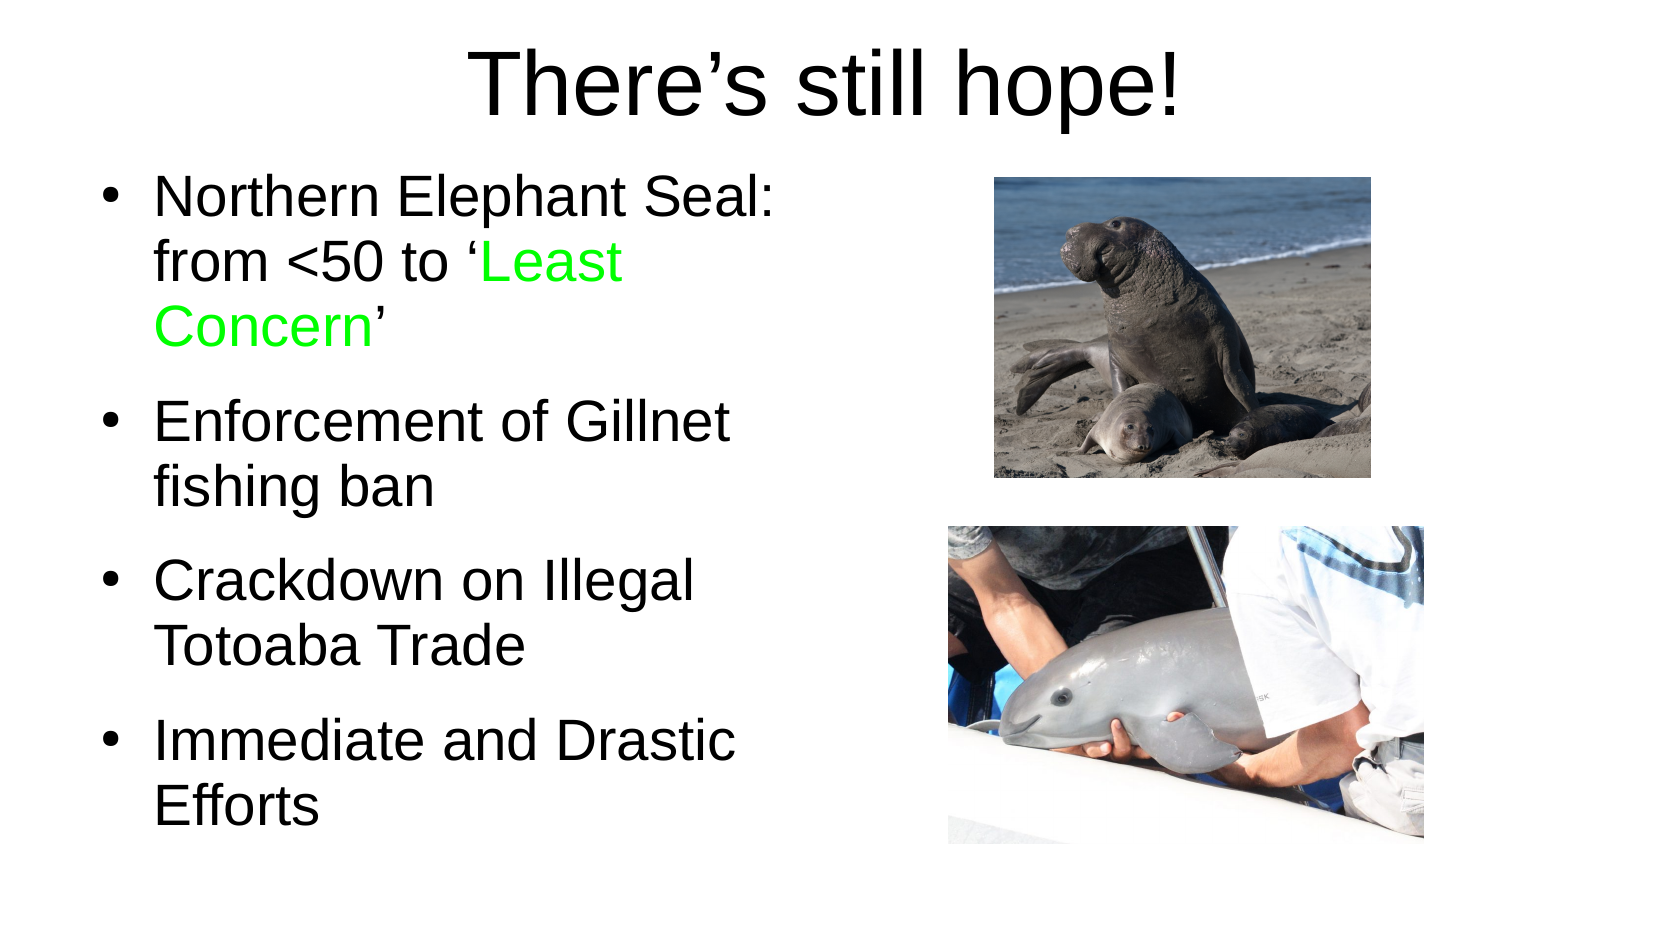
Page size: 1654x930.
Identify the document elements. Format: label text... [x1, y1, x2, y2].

picture [994, 177, 1371, 479]
title There’s still hope! [81, 6, 1569, 162]
picture [948, 526, 1424, 844]
list Northern Elephant Seal: from <50 to ‘Least Concern’ Enforcement of Gillnet fishing ban Crackdown on Illegal Totoaba Trade Immediate and Drastic Efforts [82, 164, 809, 846]
